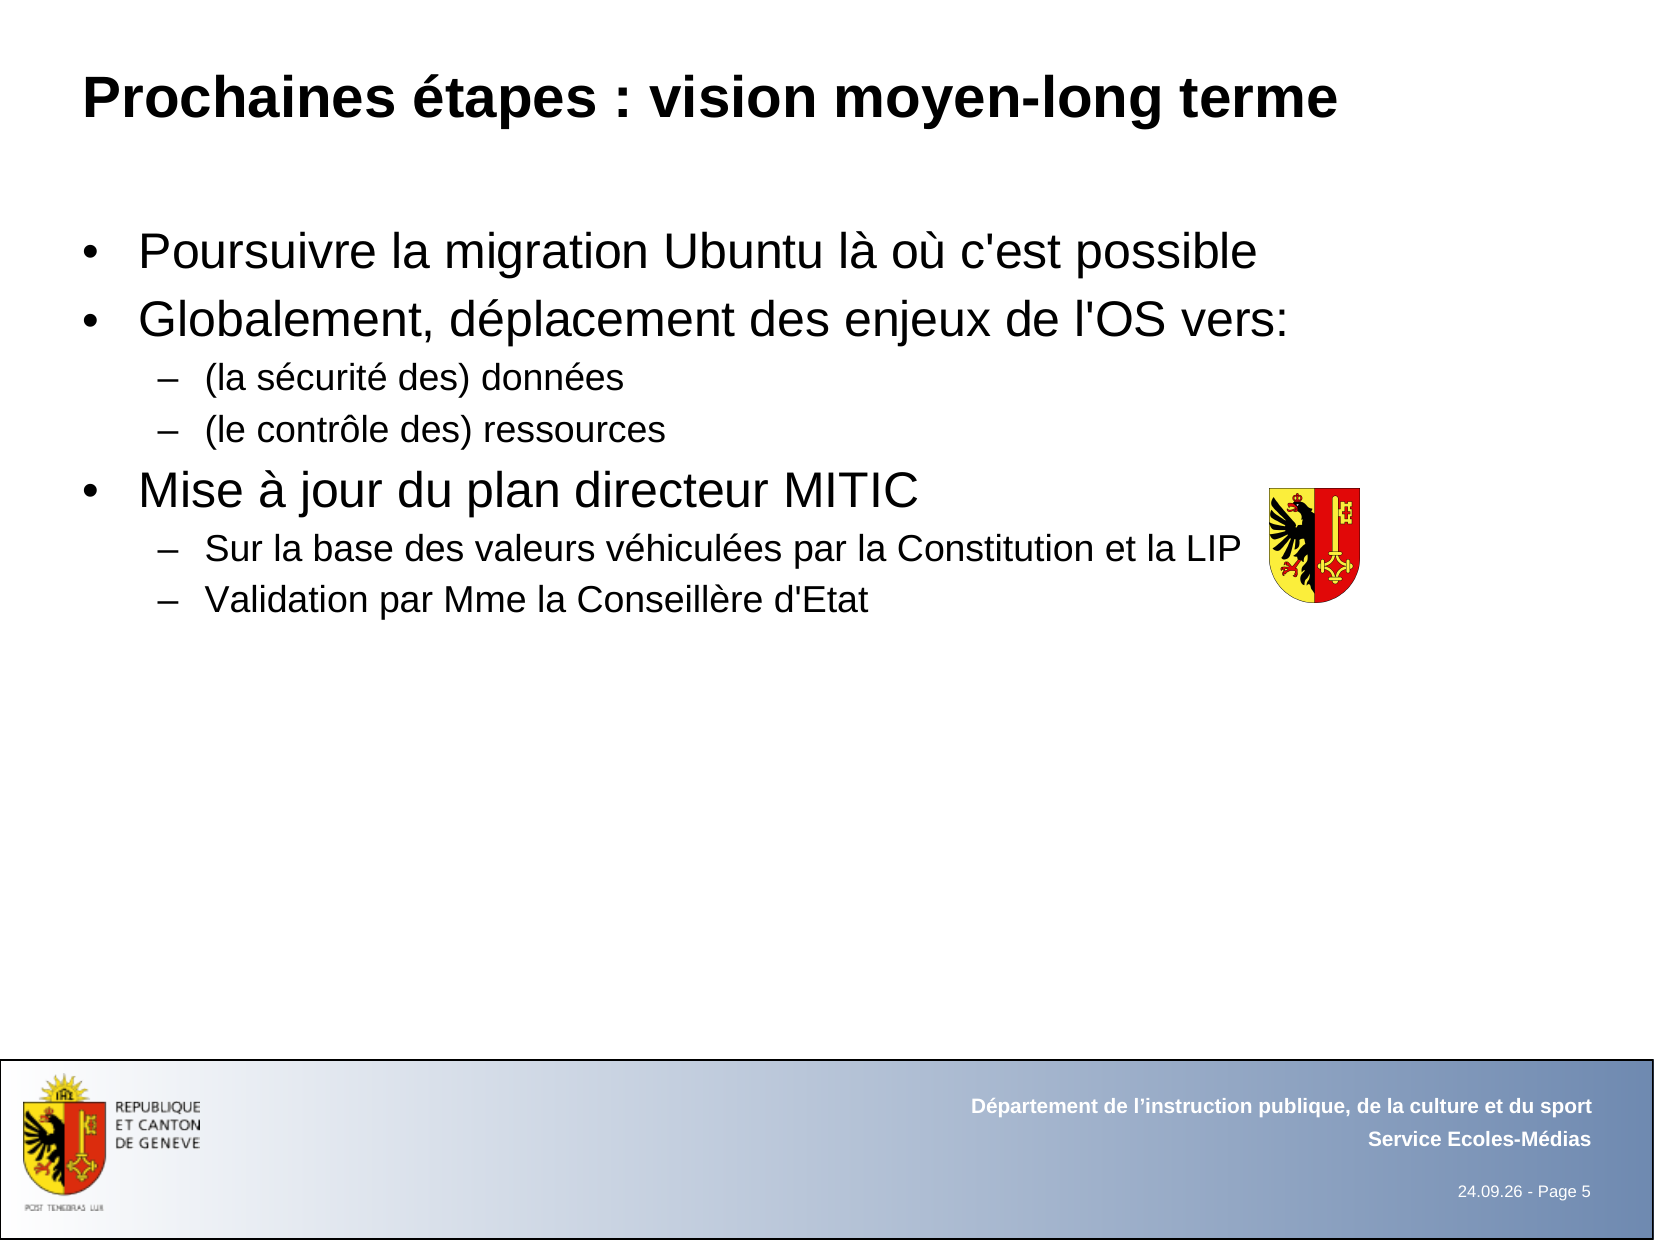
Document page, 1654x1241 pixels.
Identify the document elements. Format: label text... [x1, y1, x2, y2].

title Prochaines étapes : vision moyen-long terme [82, 23, 1571, 172]
list Poursuivre la migration Ubuntu là où c'est possible Globalement, déplacement des enjeux de l'OS vers: (la sécurité des) données (le contrôle des) ressources Mise à jour du plan directeur MITIC Sur la base des valeurs véhiculées par la Constitution et la LIP Validation par Mme la Conseillère d'Etat [82, 223, 1625, 1058]
picture [1269, 488, 1360, 603]
picture [23, 1073, 200, 1211]
